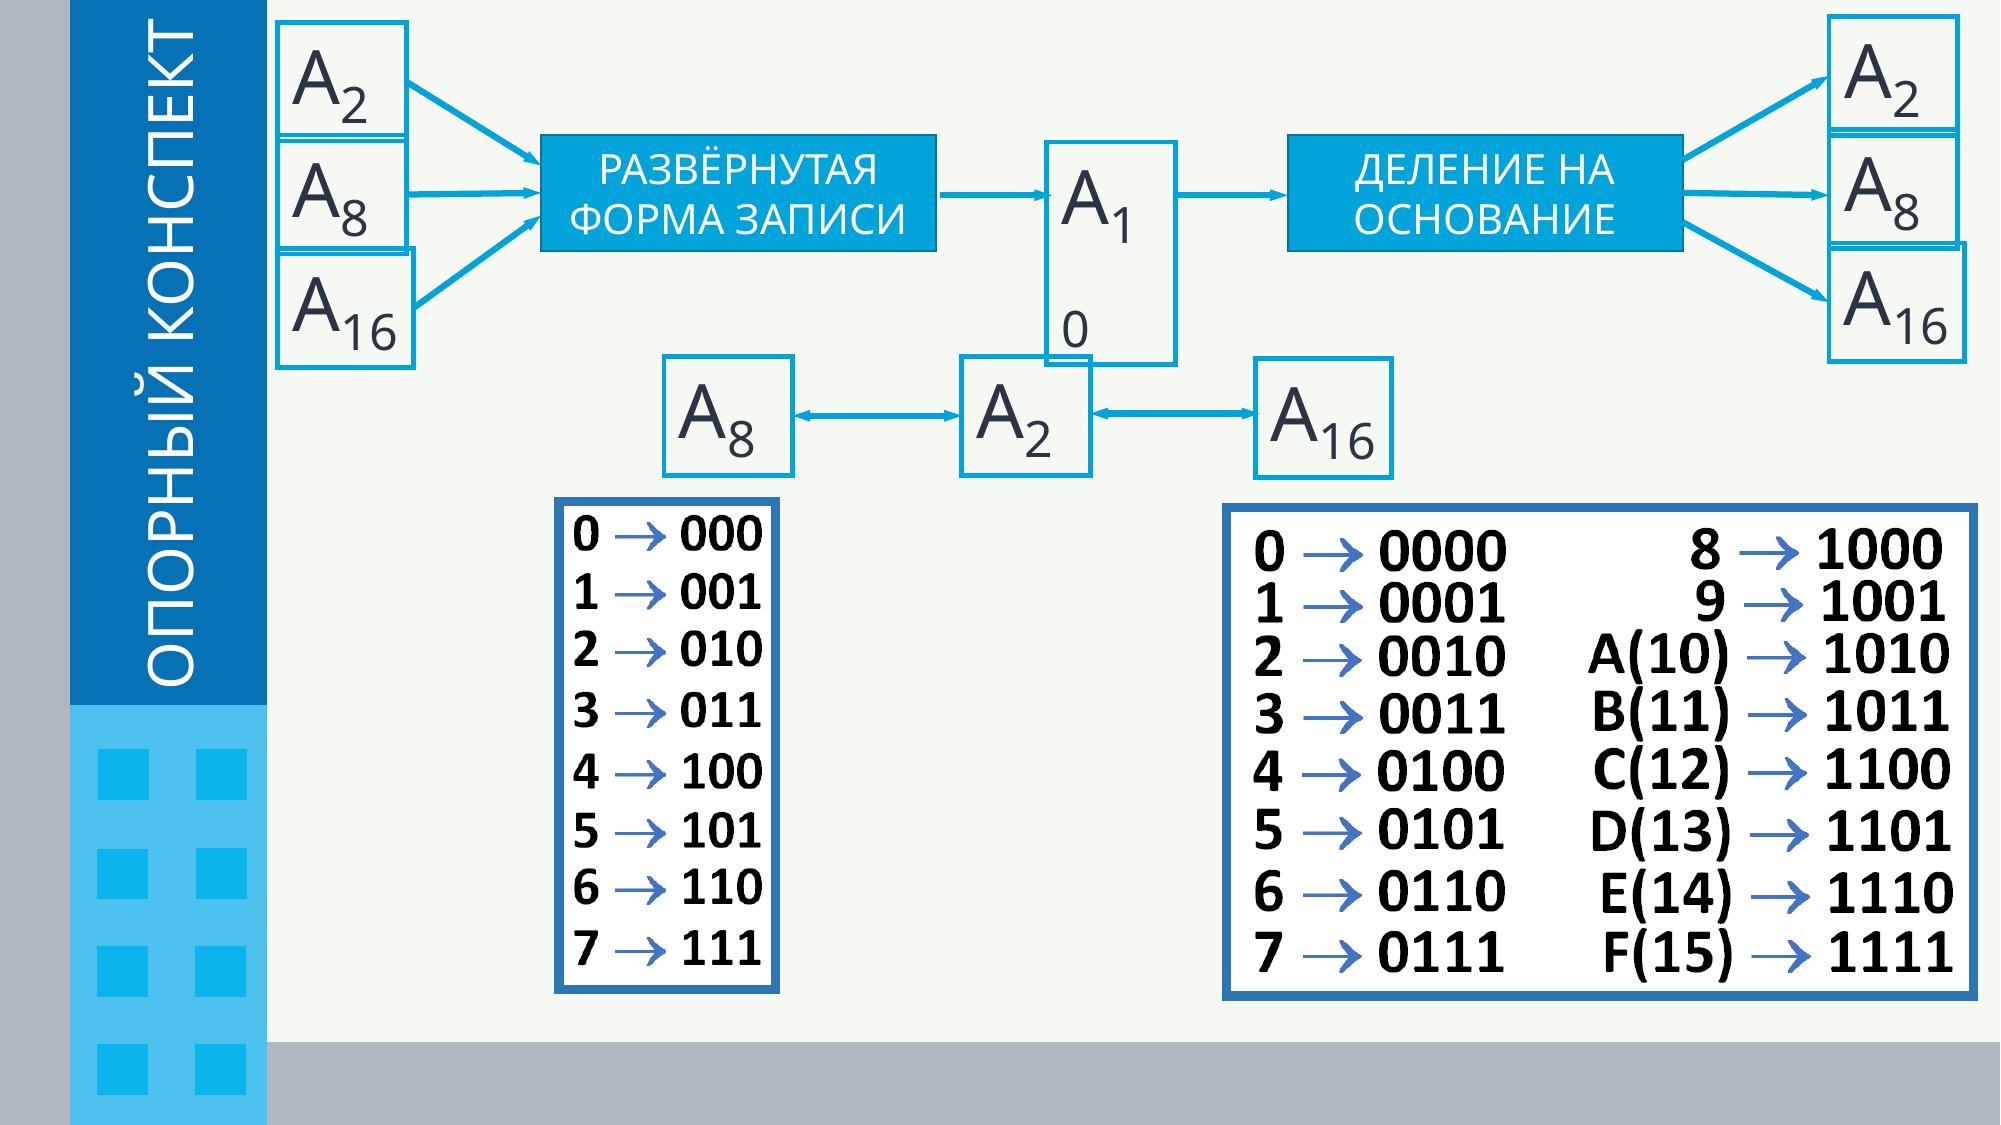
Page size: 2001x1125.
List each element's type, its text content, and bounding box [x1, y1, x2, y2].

text_box А16 [278, 249, 413, 367]
text_box А2 [278, 22, 406, 141]
text_box А8 [278, 141, 406, 249]
text_box А2 [1829, 16, 1958, 135]
text_box ДЕЛЕНИЕ НА ОСНОВАНИЕ [1288, 135, 1683, 251]
text_box А2 [962, 356, 1090, 475]
text_box А10 [1047, 142, 1175, 365]
text_box А16 [1829, 243, 1965, 362]
text_box А8 [1829, 135, 1958, 243]
picture [563, 505, 771, 985]
picture [1231, 512, 1969, 992]
text_box А8 [664, 356, 792, 475]
text_box А16 [1256, 359, 1391, 478]
text_box РАЗВЁРНУТАЯ ФОРМА ЗАПИСИ [541, 135, 936, 251]
